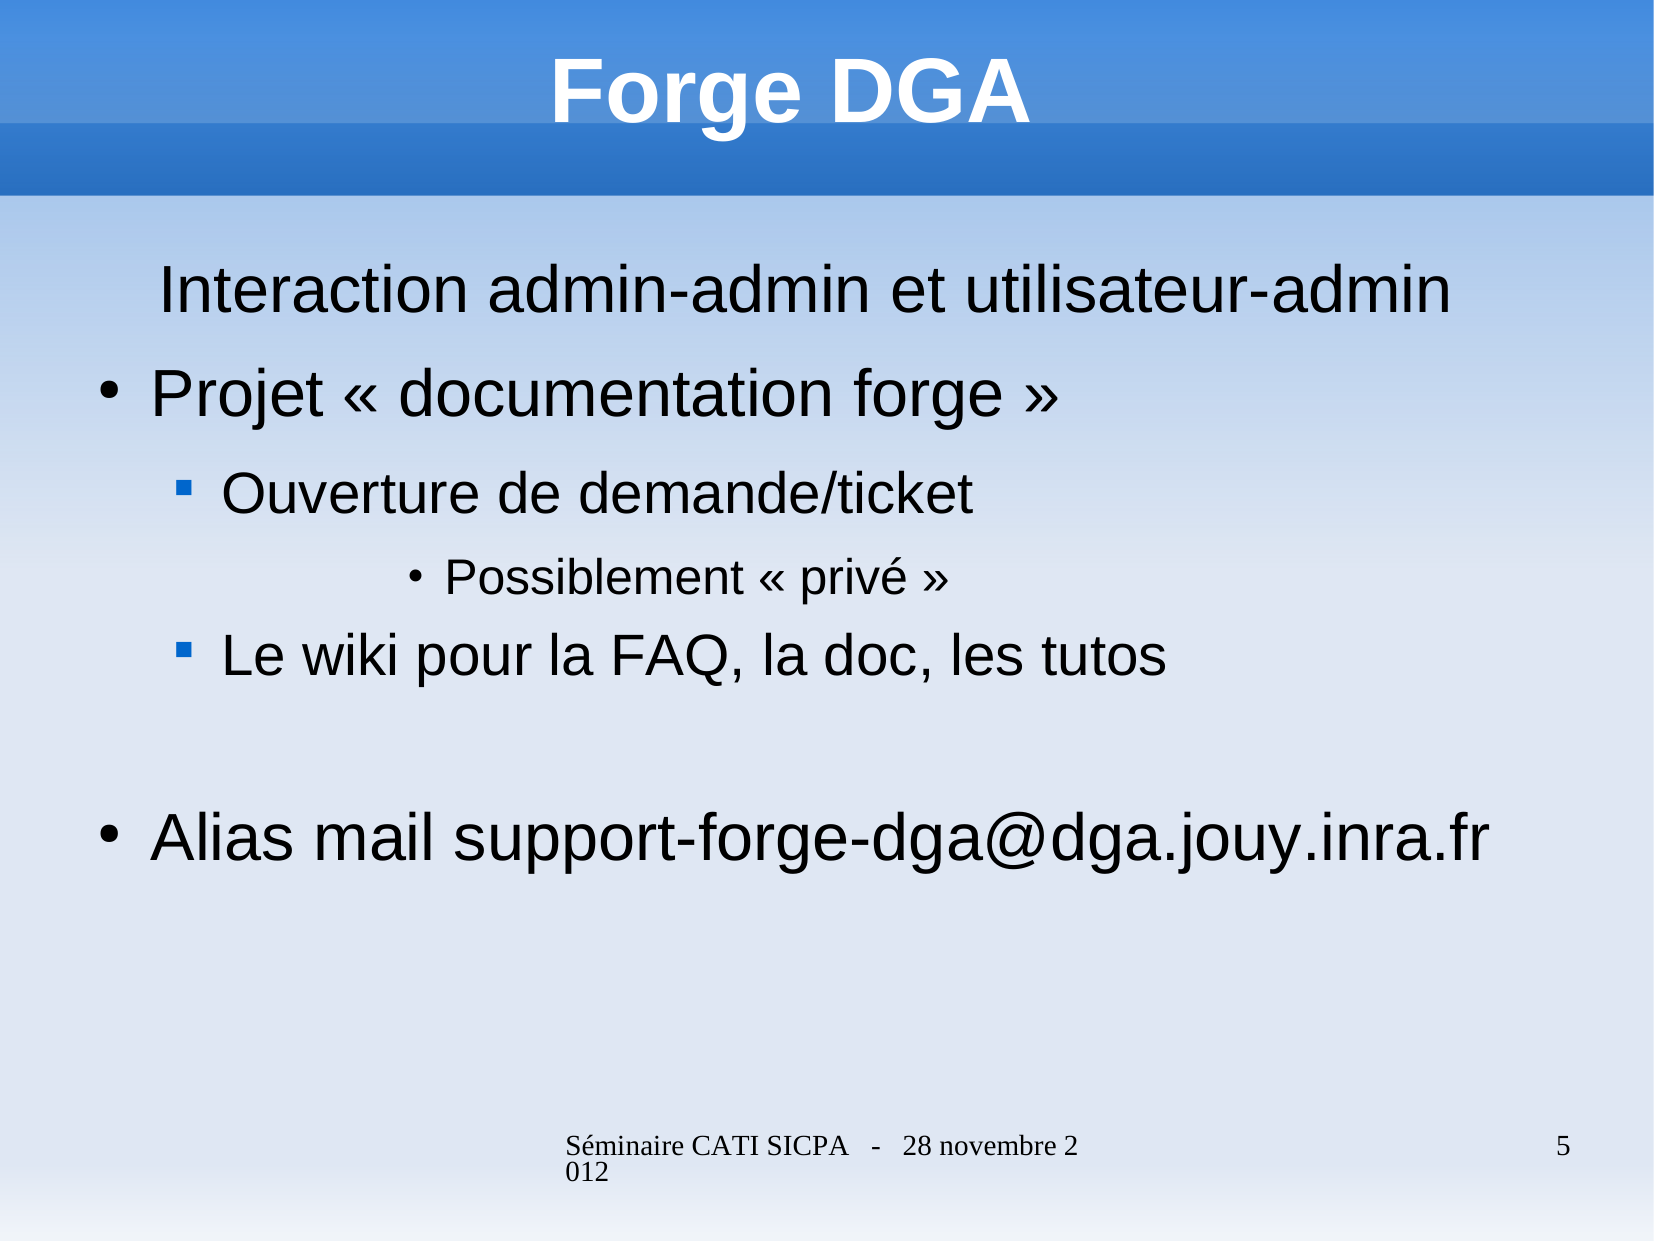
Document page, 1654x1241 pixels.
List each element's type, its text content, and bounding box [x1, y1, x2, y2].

picture [0, 0, 1654, 1241]
title Forge DGA [73, 0, 1509, 178]
list Interaction admin-admin et utilisateur-admin Projet « documentation forge » Ouverture de demande/ticket Possiblement « privé » Le wiki pour la FAQ, la doc, les tutos Alias mail support-forge-dga@dga.jouy.inra.fr [79, 248, 1515, 951]
